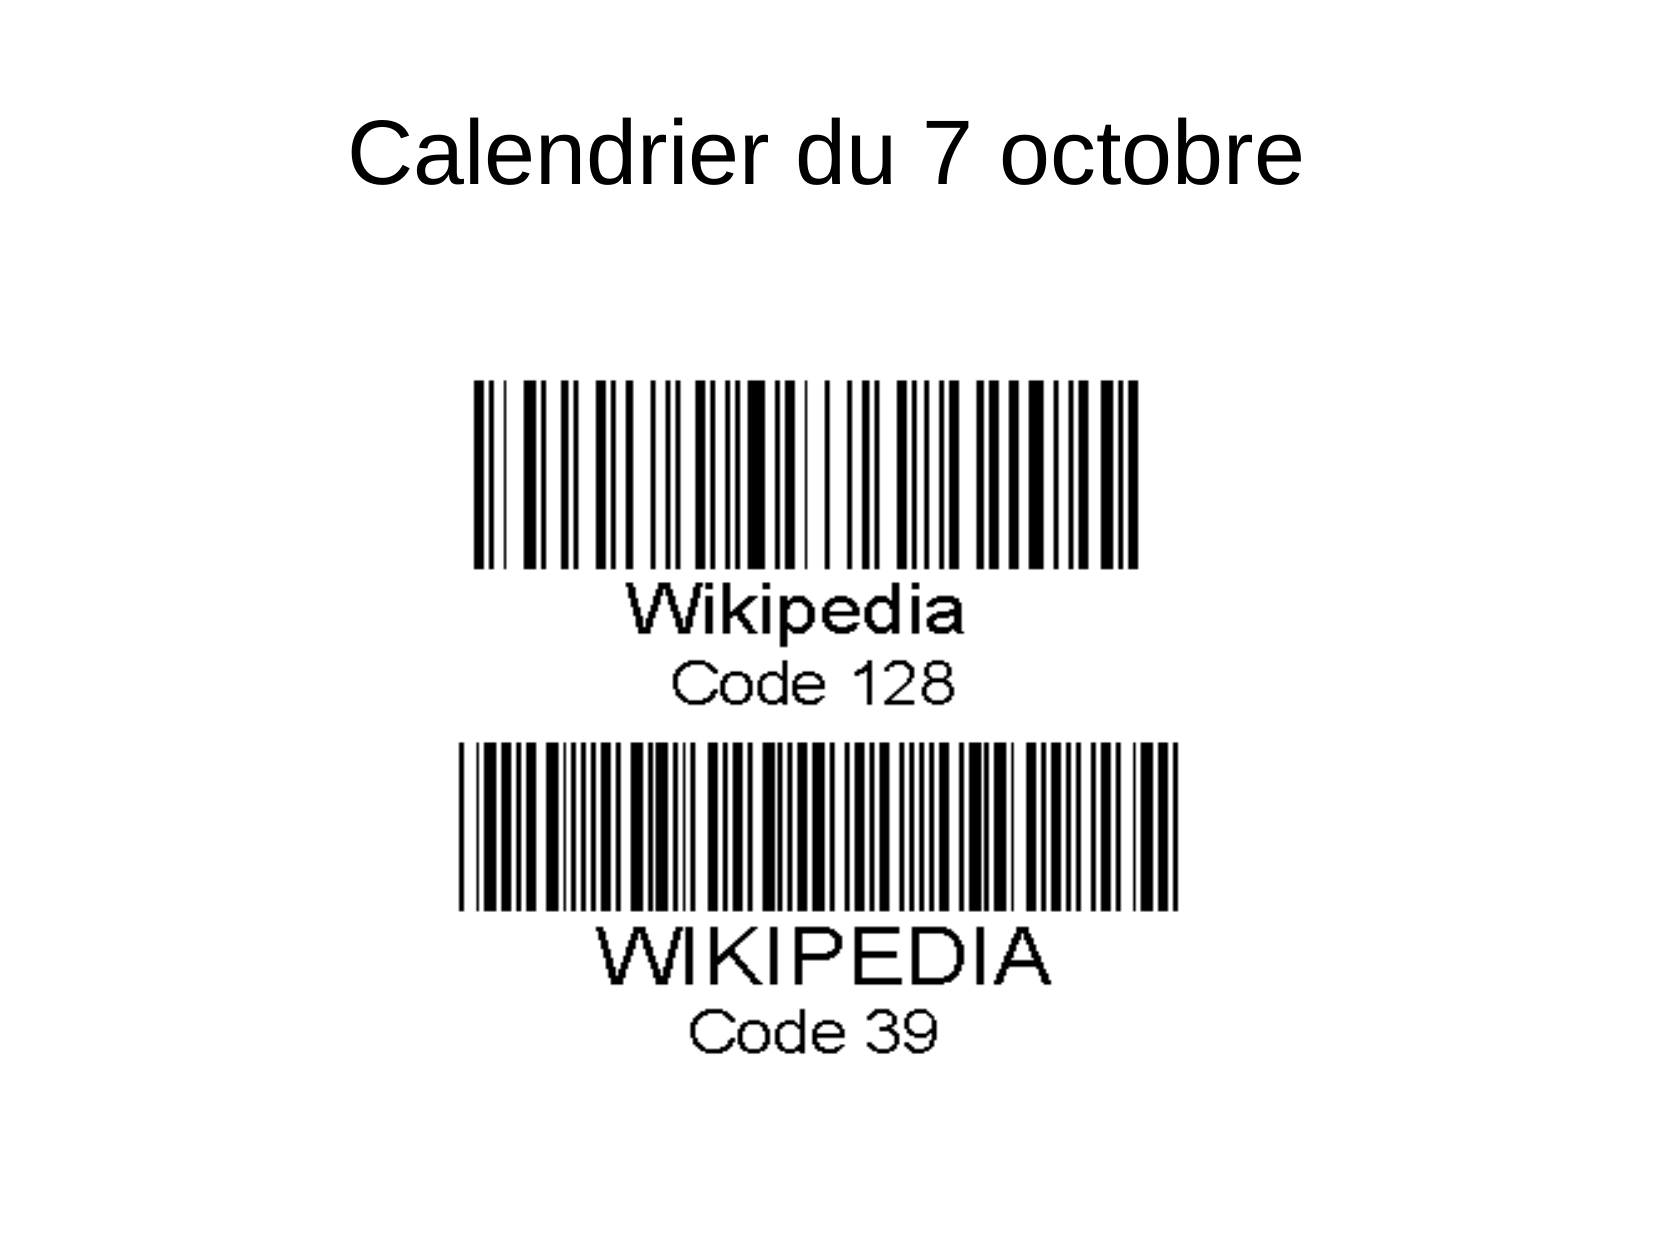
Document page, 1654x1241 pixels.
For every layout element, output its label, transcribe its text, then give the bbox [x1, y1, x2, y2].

picture [318, 290, 1323, 1134]
title Calendrier du 7 octobre [82, 49, 1571, 257]
